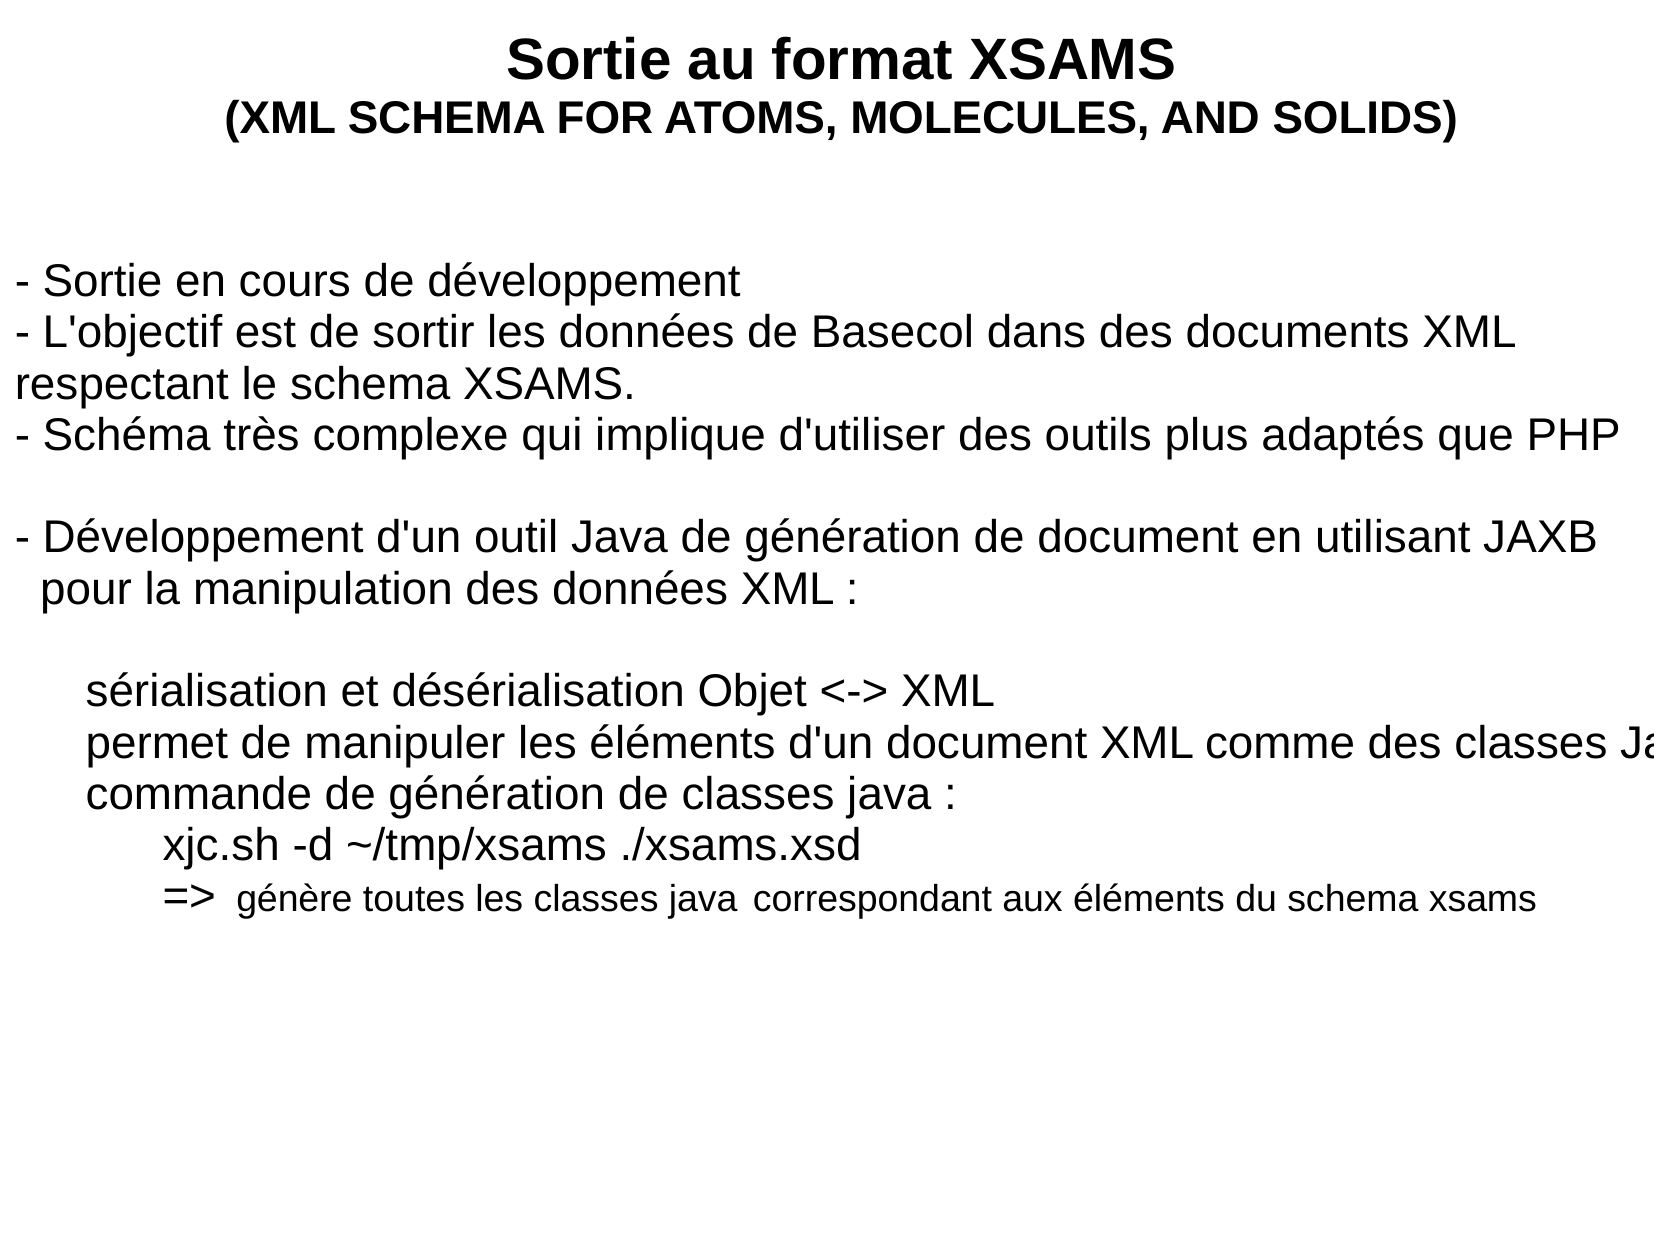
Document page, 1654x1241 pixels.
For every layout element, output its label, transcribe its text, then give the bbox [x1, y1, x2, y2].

text_box Sortie au format XSAMS (XML SCHEMA FOR ATOMS, MOLECULES, AND SOLIDS) [88, 19, 1595, 151]
text_box - Sortie en cours de développement - L'objectif est de sortir les données de Basecol dans des documents XML respectant le schema XSAMS. - Schéma très complexe qui implique d'utiliser des outils plus adaptés que PHP - Développement d'un outil Java de génération de document en utilisant JAXB pour la manipulation des données XML : sérialisation et désérialisation Objet <-> XML permet de manipuler les éléments d'un document XML comme des classes Java commande de génération de classes java : xjc.sh -d ~/tmp/xsams ./xsams.xsd => génère toutes les classes java correspondant aux éléments du schema xsams [0, 247, 1654, 1083]
